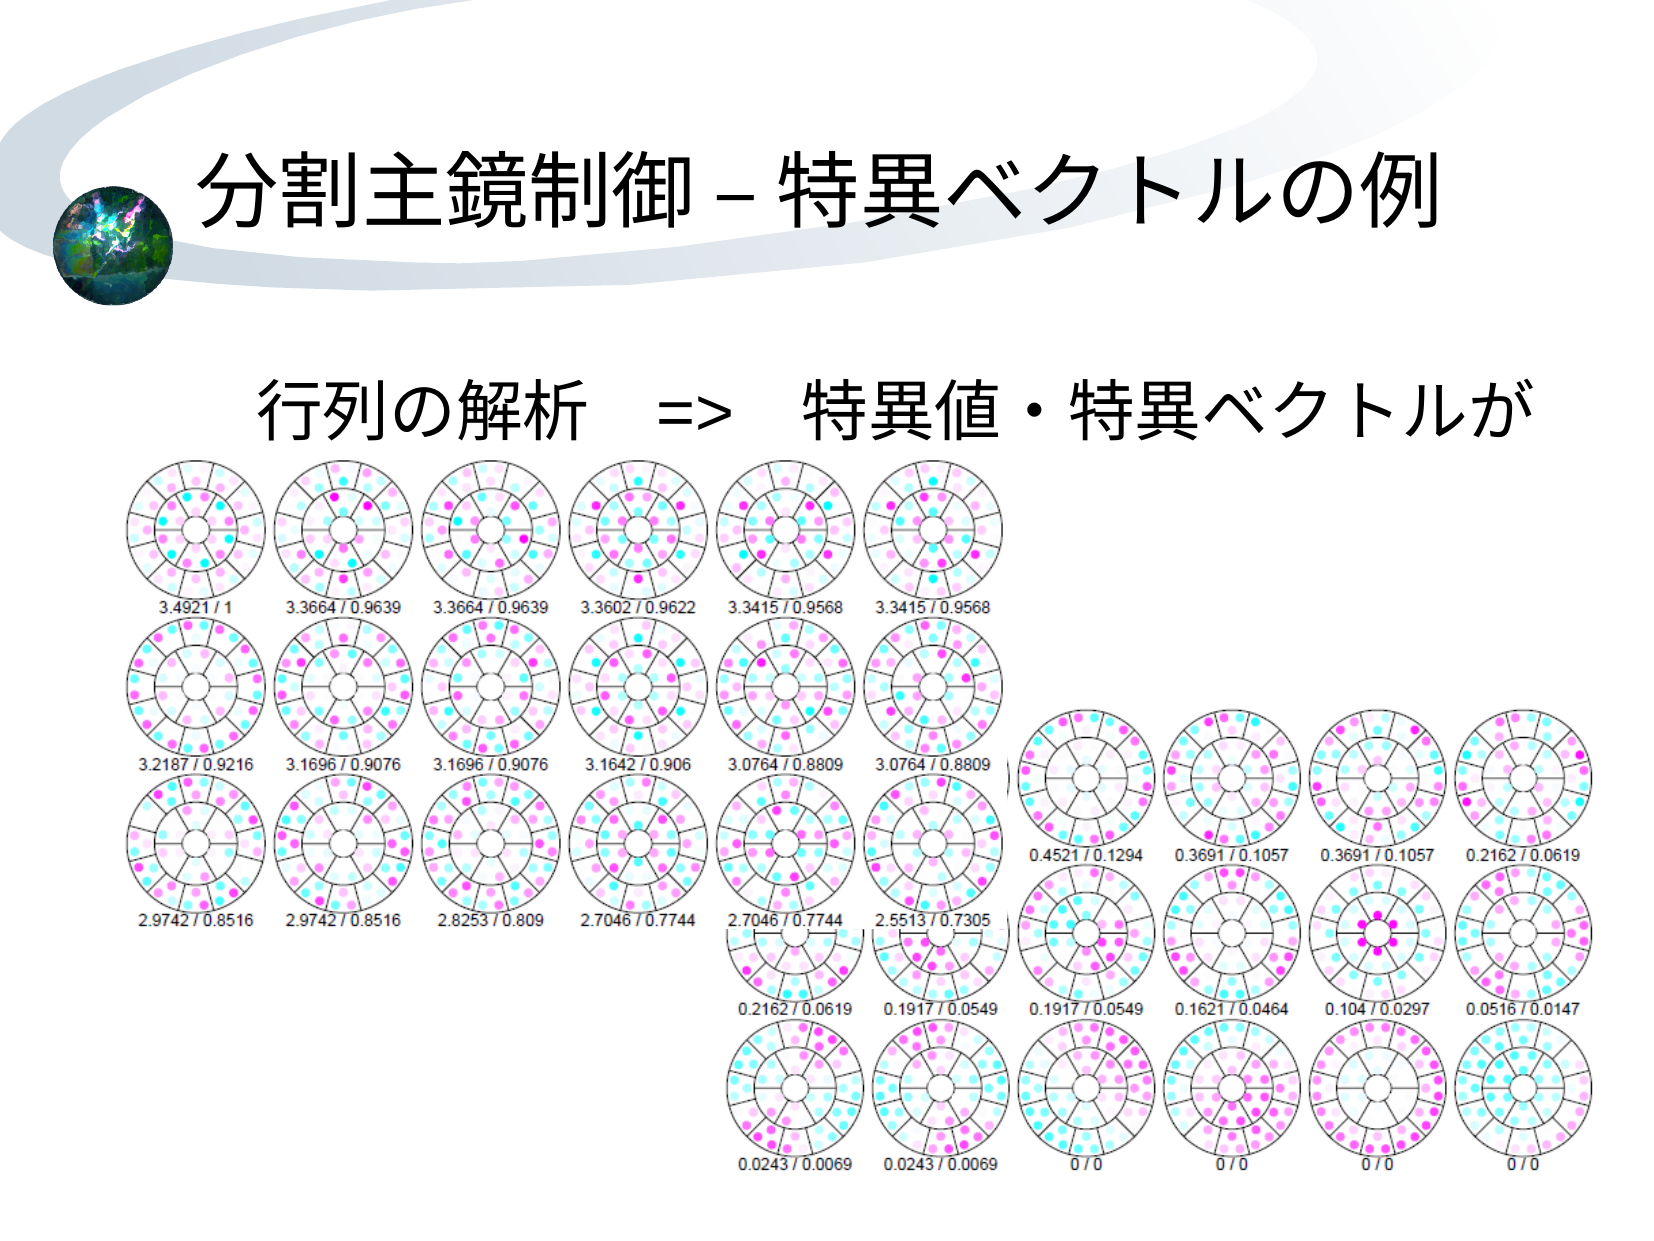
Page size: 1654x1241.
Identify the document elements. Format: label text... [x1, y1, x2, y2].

text_box 行列の解析 => 特異値・特異ベクトルが判明 [241, 350, 1604, 441]
picture [120, 455, 1599, 1181]
text_box 分割主鏡制御 – 特異ベクトルの例 [180, 117, 1527, 216]
picture [43, 175, 182, 314]
